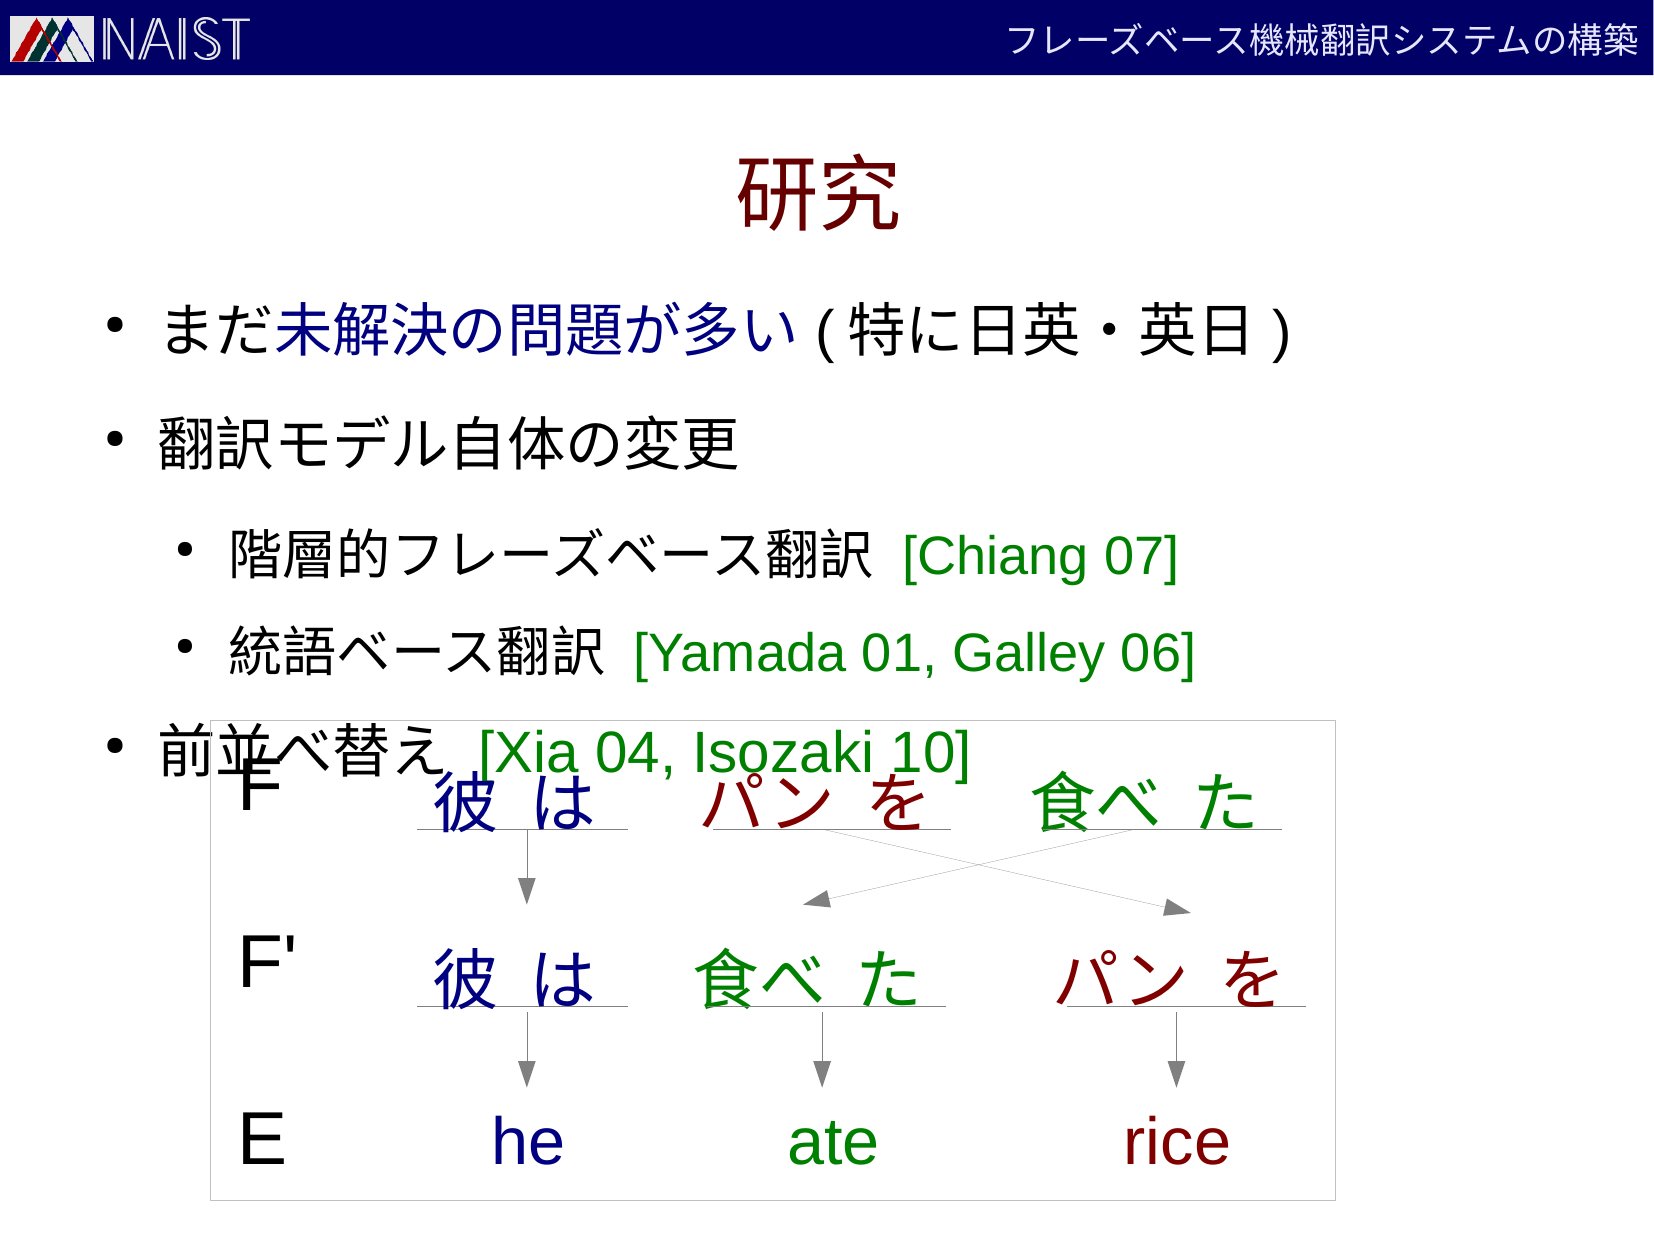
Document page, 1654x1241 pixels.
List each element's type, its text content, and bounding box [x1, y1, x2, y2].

text_box 食べ た [677, 920, 975, 1007]
text_box E [222, 1089, 303, 1189]
text_box ate [772, 1097, 896, 1187]
text_box F [222, 735, 299, 834]
picture [102, 17, 251, 60]
text_box he [477, 1097, 582, 1187]
text_box 彼 は [418, 920, 649, 1007]
text_box 彼 は [418, 742, 649, 830]
list まだ未解決の問題が多い(特に日英・英日) 翻訳モデル自体の変更 階層的フレーズベース翻訳 [Chiang 07] 統語ベース翻訳 [Yamada 01, Galley 06] 前並べ替え [Xia 04, Isozaki 10] [86, 284, 1576, 1103]
text_box パン を [683, 742, 981, 830]
title 研究 [75, 92, 1564, 285]
text_box 食べ た [1014, 742, 1312, 830]
text_box パン を [1038, 920, 1335, 1007]
text_box rice [1109, 1097, 1247, 1187]
picture [10, 16, 94, 62]
text_box F' [222, 912, 313, 1012]
list まだ未解決の問題が多い(特に日英・英日) 翻訳モデル自体の変更 階層的フレーズベース翻訳 [Chiang 07] 統語ベース翻訳 [Yamada 01, Galley 06] 前並べ替え [Xia 04, Isozaki 10] [211, 721, 1335, 1103]
